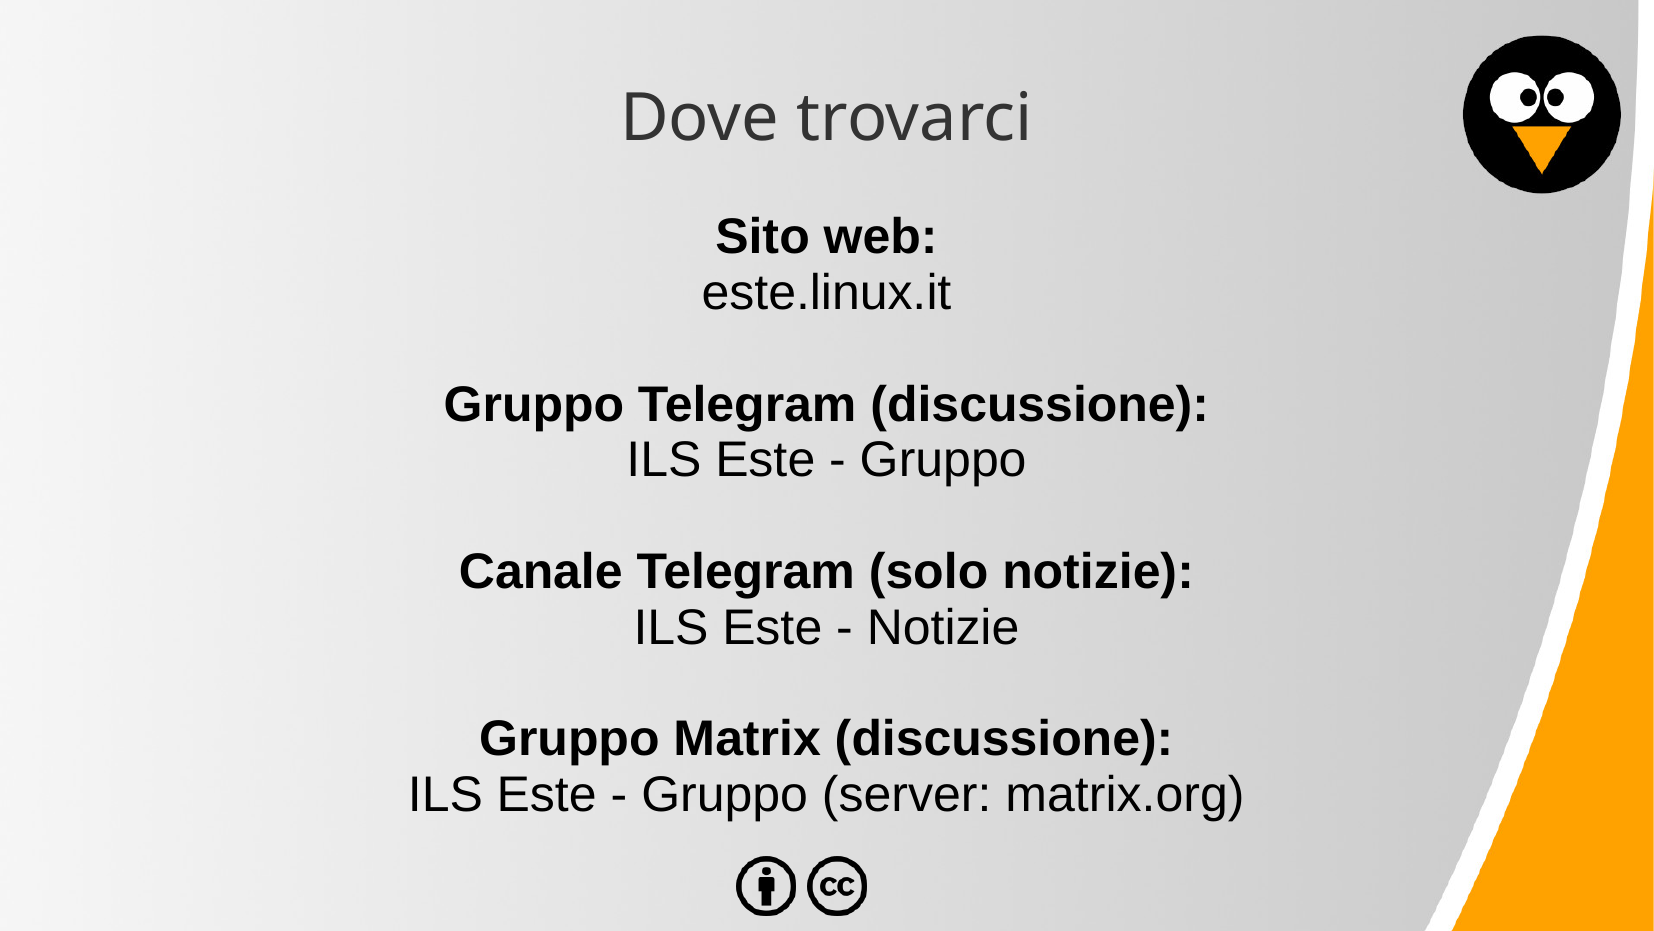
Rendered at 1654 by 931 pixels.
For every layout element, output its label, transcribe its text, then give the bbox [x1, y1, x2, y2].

title Dove trovarci [82, 37, 1571, 193]
picture [0, 0, 1654, 931]
subtitle Sito web: este.linux.it Gruppo Telegram (discussione): ILS Este - Gruppo Canale Telegram (solo notizie): ILS Este - Notizie Gruppo Matrix (discussione): ILS Este - Gruppo (server: matrix.org) [82, 193, 1571, 822]
